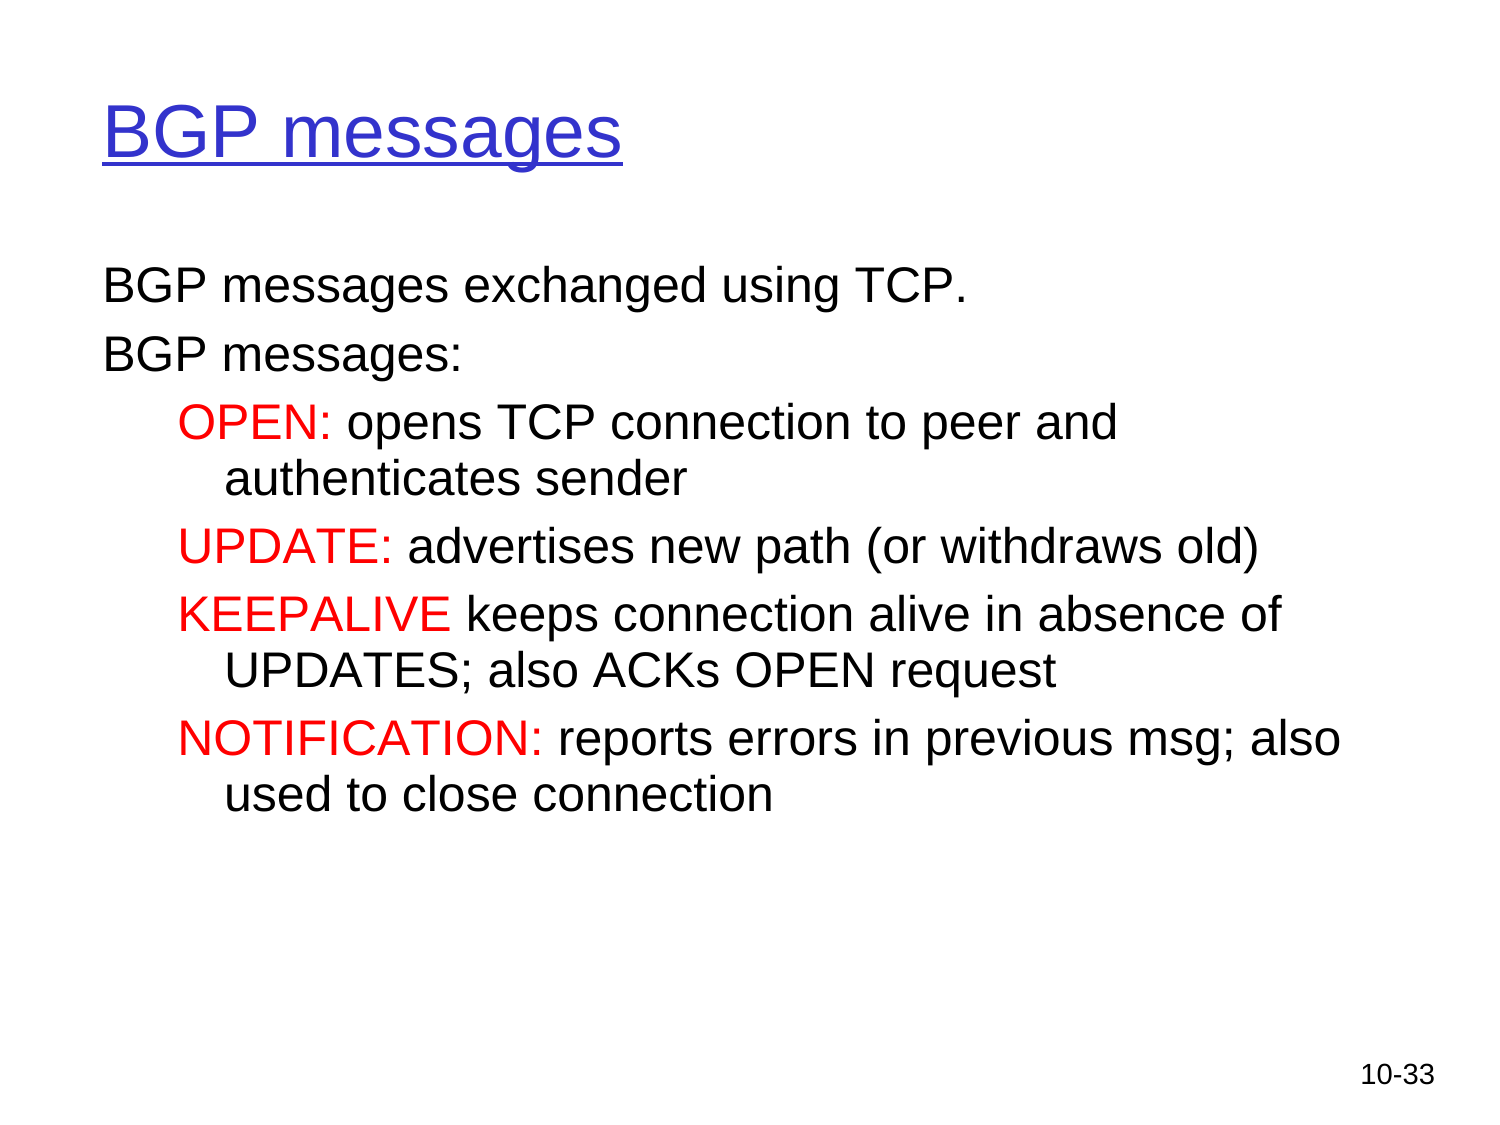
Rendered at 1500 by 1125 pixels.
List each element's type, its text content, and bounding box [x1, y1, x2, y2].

list BGP messages exchanged using TCP. BGP messages: OPEN: opens TCP connection to peer and authenticates sender UPDATE: advertises new path (or withdraws old) KEEPALIVE keeps connection alive in absence of UPDATES; also ACKs OPEN request NOTIFICATION: reports errors in previous msg; also used to close connection [87, 249, 1438, 1076]
title BGP messages [87, 37, 1363, 225]
